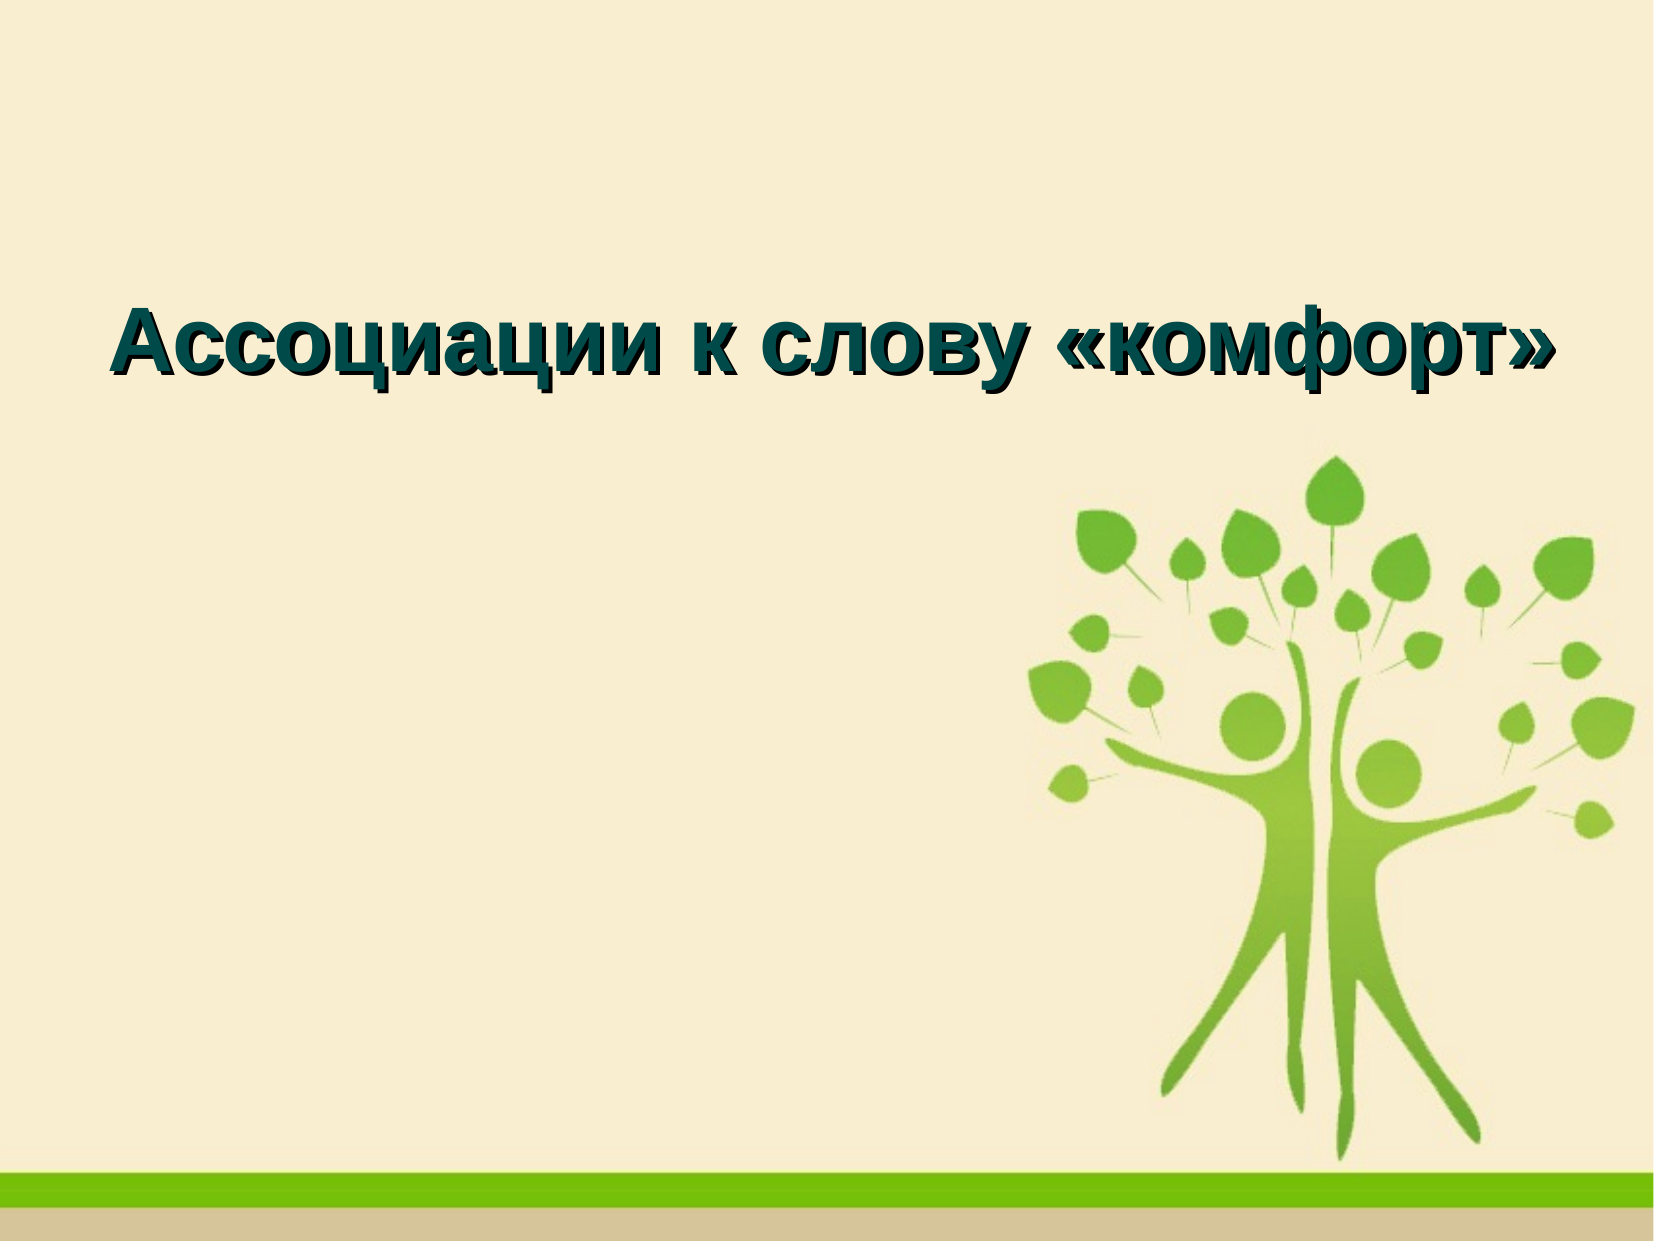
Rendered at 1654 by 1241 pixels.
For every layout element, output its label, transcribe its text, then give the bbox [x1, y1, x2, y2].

title Ассоциации к слову «комфорт» [88, 236, 1577, 444]
picture [0, 0, 1654, 1241]
